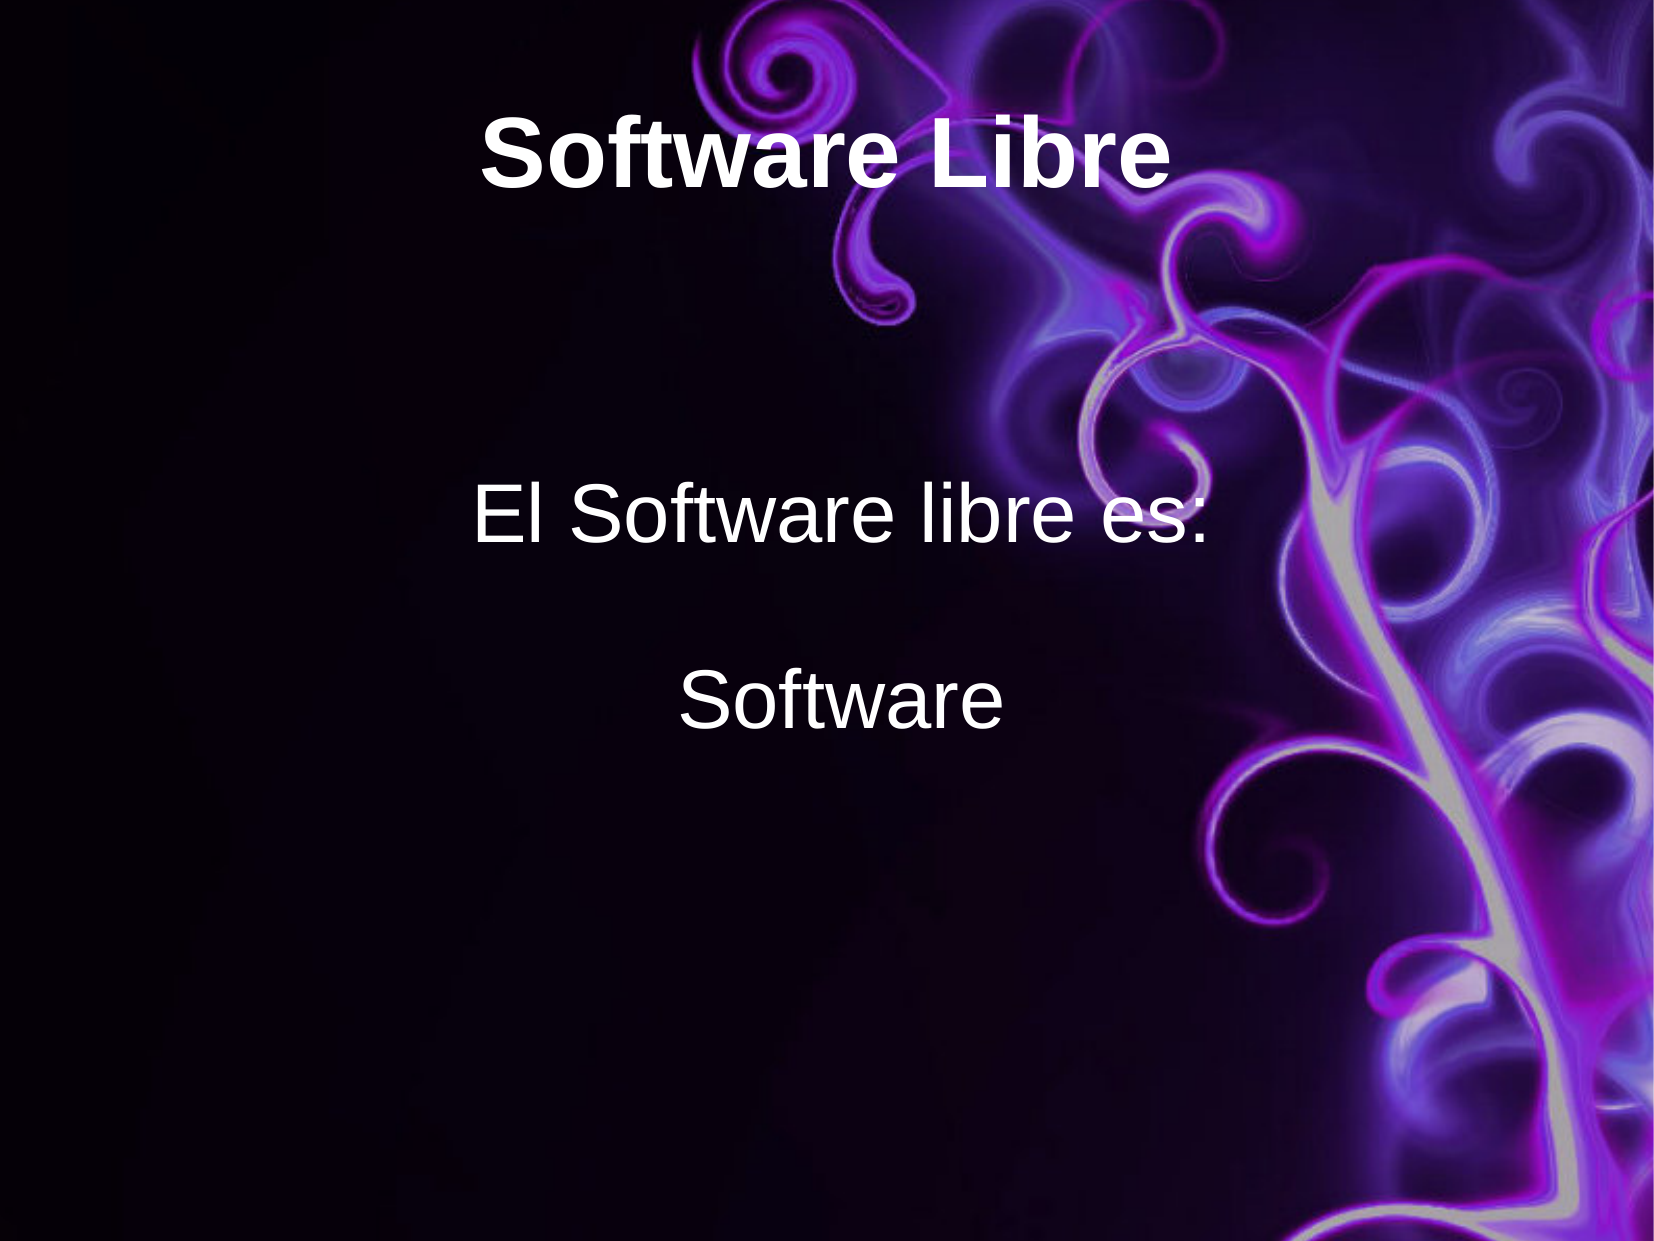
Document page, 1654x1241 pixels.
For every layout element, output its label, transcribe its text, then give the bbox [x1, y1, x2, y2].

subtitle El Software libre es: Software [82, 290, 1571, 1109]
picture [426, 250, 1227, 290]
title Software Libre [82, 56, 1571, 250]
